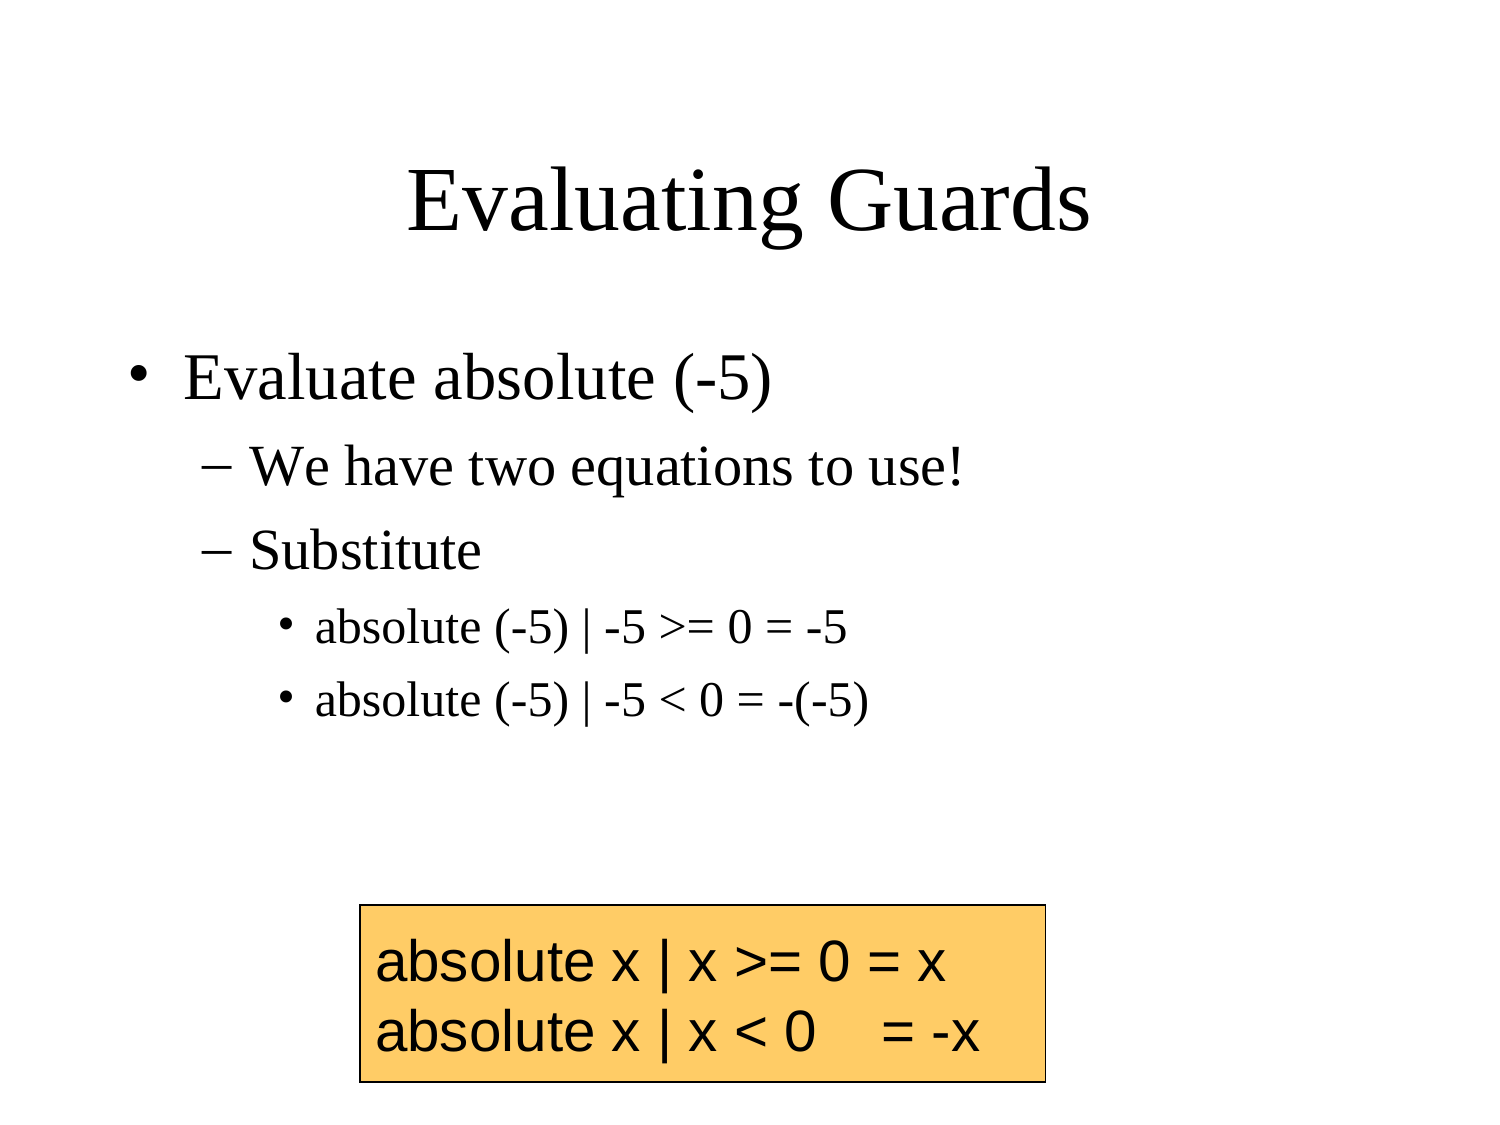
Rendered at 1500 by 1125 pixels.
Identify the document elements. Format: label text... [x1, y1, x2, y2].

title Evaluating Guards [112, 99, 1388, 288]
list Evaluate absolute (-5) We have two equations to use! Substitute absolute (-5) | -5 >= 0 = -5 absolute (-5) | -5 < 0 = -(-5) [112, 324, 1388, 1000]
text_box absolute x | x >= 0 = x absolute x | x < 0 = -x [360, 904, 1046, 1083]
